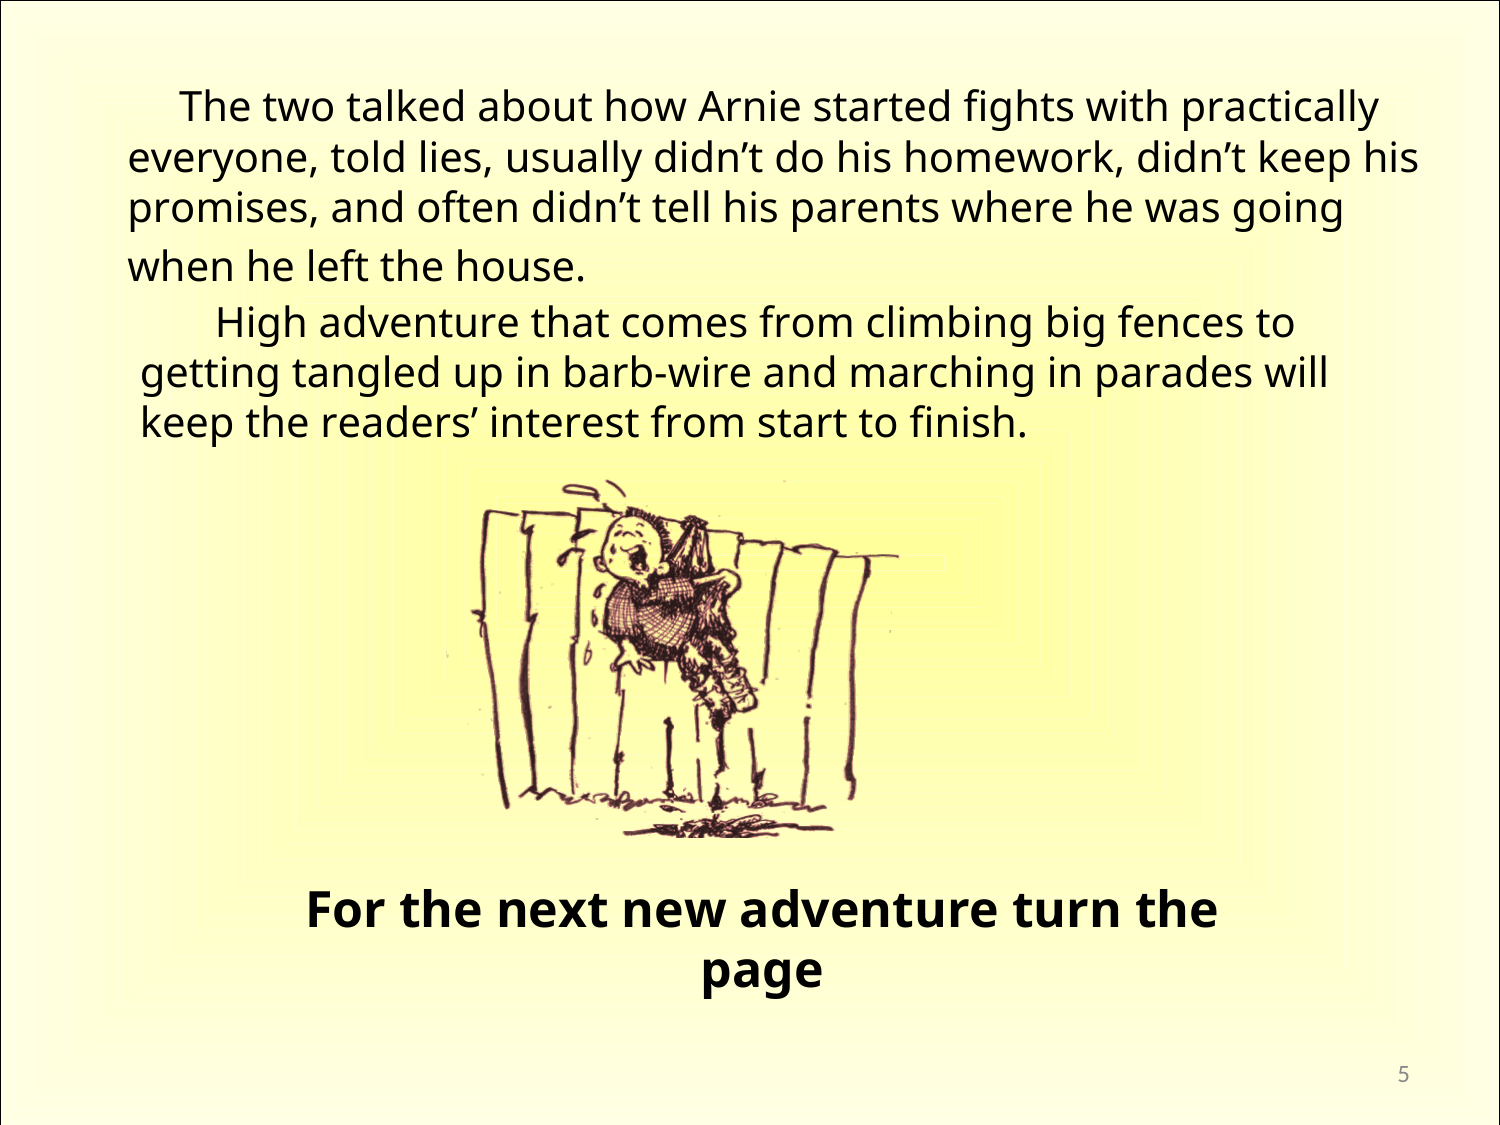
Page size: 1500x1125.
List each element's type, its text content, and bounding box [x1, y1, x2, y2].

text_box The two talked about how Arnie started fights with practically everyone, told lies, usually didn’t do his homework, didn’t keep his promises, and often didn’t tell his parents where he was going when he left the house. [112, 63, 1438, 299]
picture [440, 467, 908, 840]
text_box High adventure that comes from climbing big fences to getting tangled up in barb-wire and marching in parades will keep the readers’ interest from start to finish. [125, 287, 1401, 454]
text_box [0, 0, 1500, 1125]
text_box <number> [1074, 1042, 1426, 1103]
text_box For the next new adventure turn the page [224, 870, 1300, 1006]
